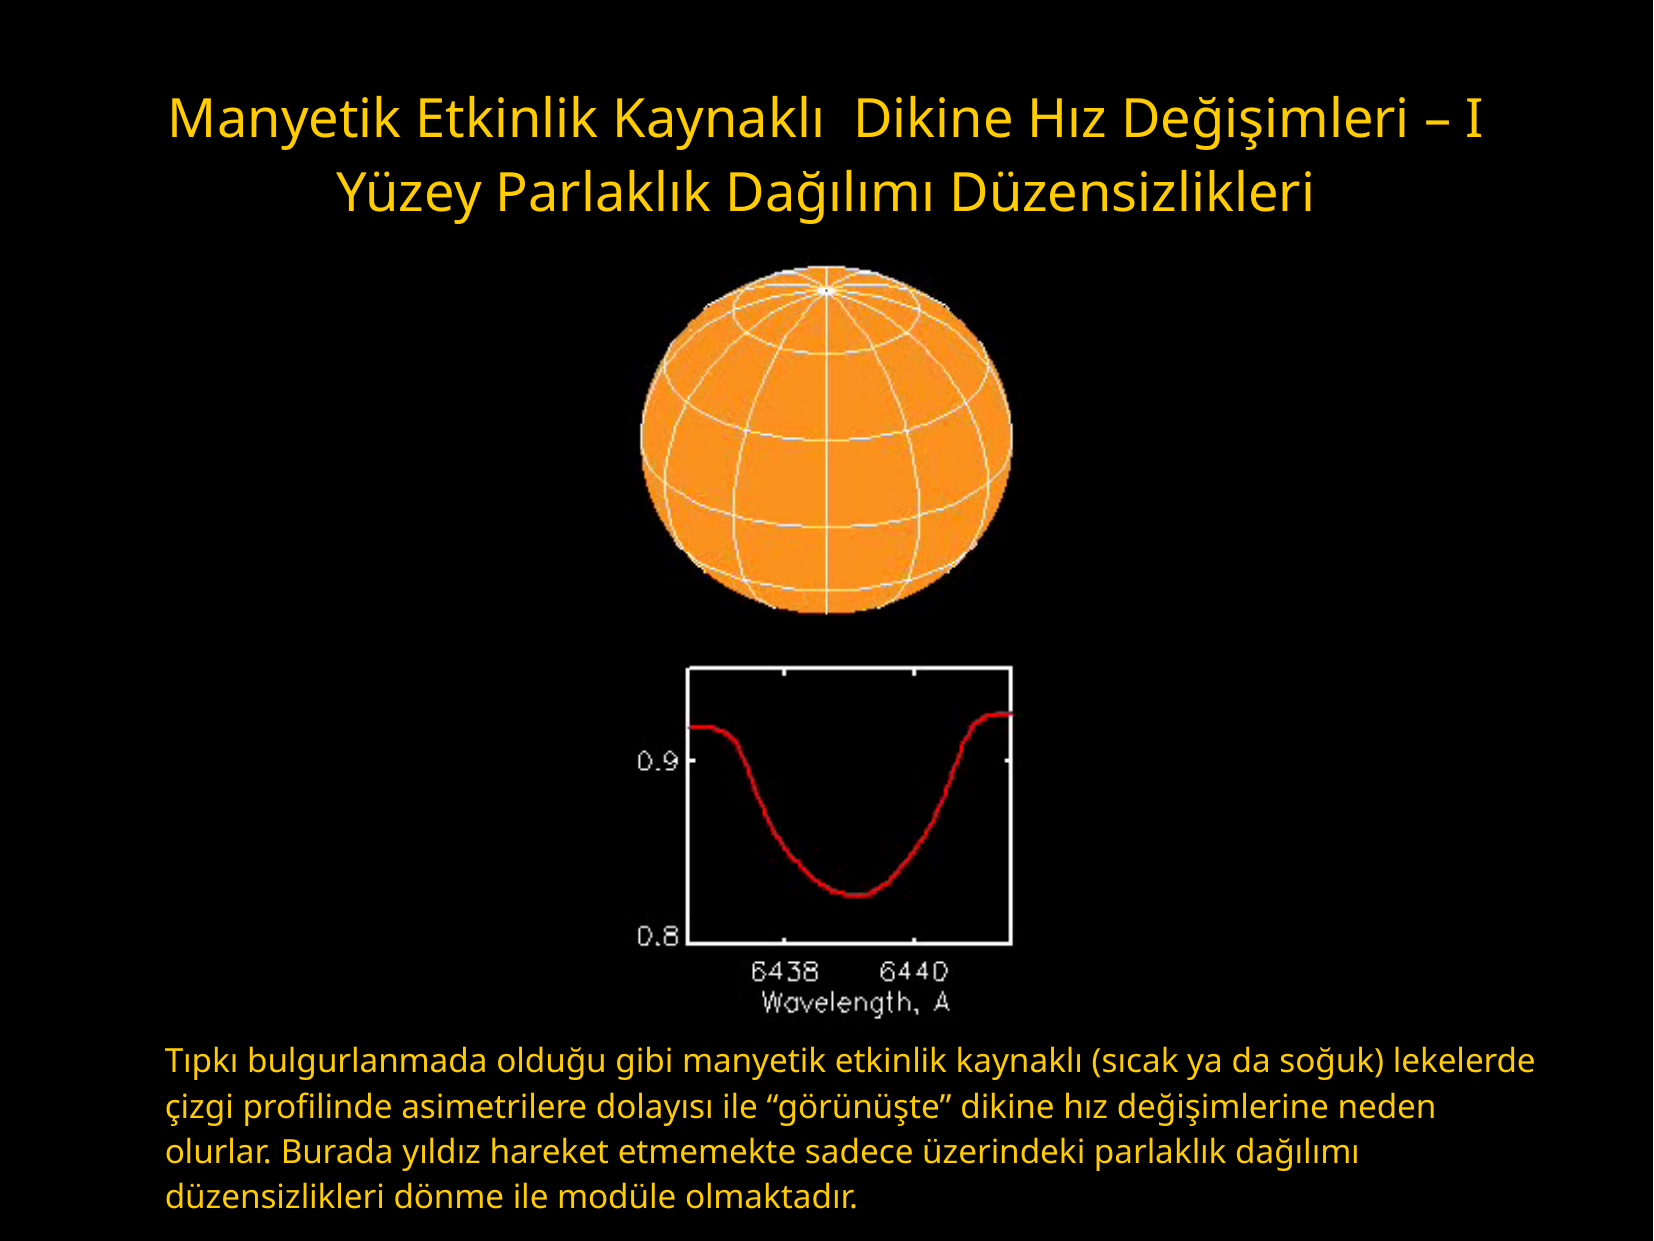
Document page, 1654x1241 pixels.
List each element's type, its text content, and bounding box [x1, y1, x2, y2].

text_box [628, 236, 1024, 1026]
text_box Tıpkı bulgurlanmada olduğu gibi manyetik etkinlik kaynaklı (sıcak ya da soğuk) lekelerde çizgi profilinde asimetrilere dolayısı ile “görünüşte” dikine hız değişimlerine neden olurlar. Burada yıldız hareket etmemekte sadece üzerindeki parlaklık dağılımı düzensizlikleri dönme ile modüle olmaktadır. [150, 1030, 1561, 1207]
title Manyetik Etkinlik Kaynaklı Dikine Hız Değişimleri – I Yüzey Parlaklık Dağılımı Düzensizlikleri [82, 49, 1571, 257]
